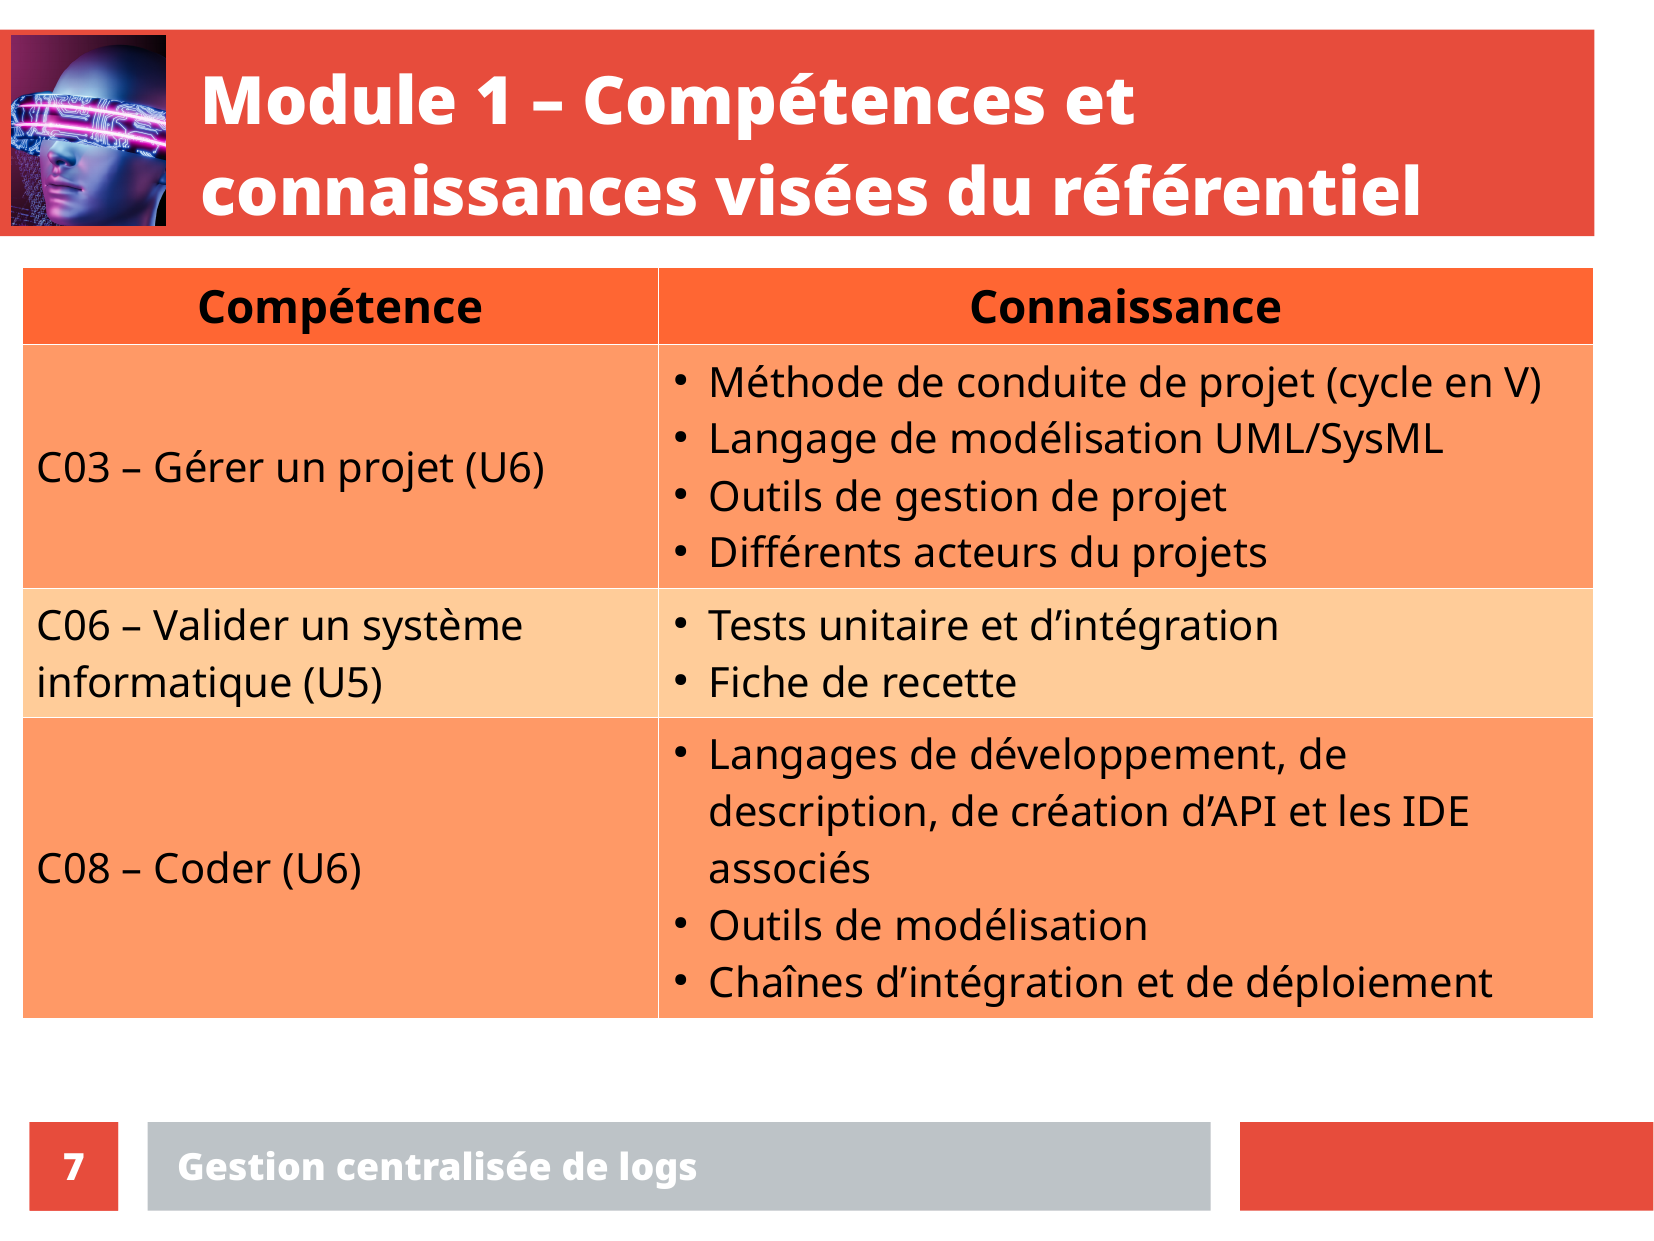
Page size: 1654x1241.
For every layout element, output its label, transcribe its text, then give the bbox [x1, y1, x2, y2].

table_cell C08 – Coder (U6) [23, 718, 658, 1018]
table_header Compétence [23, 268, 658, 344]
table_cell Méthode de conduite de projet (cycle en V) Langage de modélisation UML/SysML Outils de gestion de projet Différents acteurs du projets [659, 345, 1593, 588]
table_cell Tests unitaire et d’intégration Fiche de recette [659, 589, 1593, 717]
table_header Connaissance [659, 268, 1593, 344]
title Module 1 – Compétences et connaissances visées du référentiel [200, 53, 1571, 201]
picture [11, 35, 166, 226]
table_cell C03 – Gérer un projet (U6) [23, 345, 658, 588]
table_cell C06 – Valider un système informatique (U5) [23, 589, 658, 717]
table_cell Langages de développement, de description, de création d’API et les IDE associés Outils de modélisation Chaînes d’intégration et de déploiement [659, 718, 1593, 1018]
